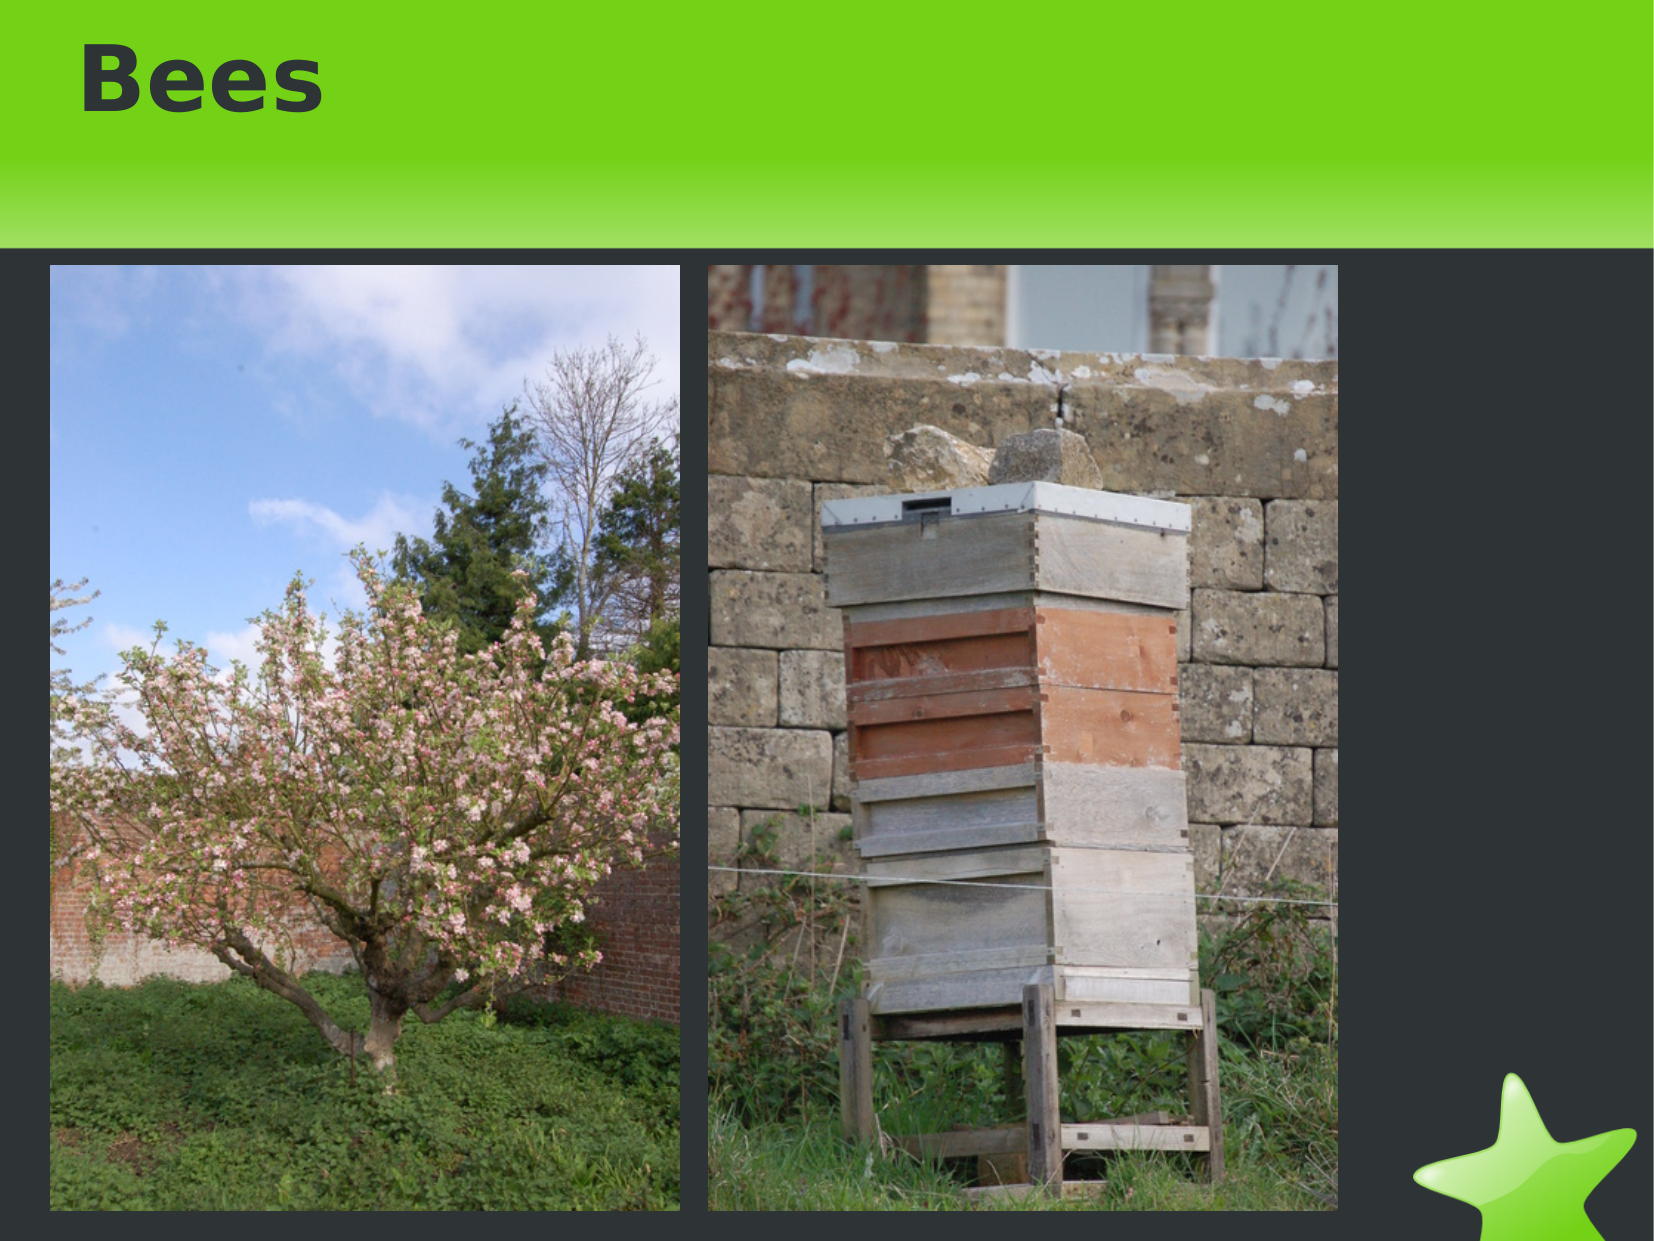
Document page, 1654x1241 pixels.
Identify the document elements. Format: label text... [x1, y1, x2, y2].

picture [0, 0, 1654, 1241]
title Bees [76, 25, 1565, 240]
